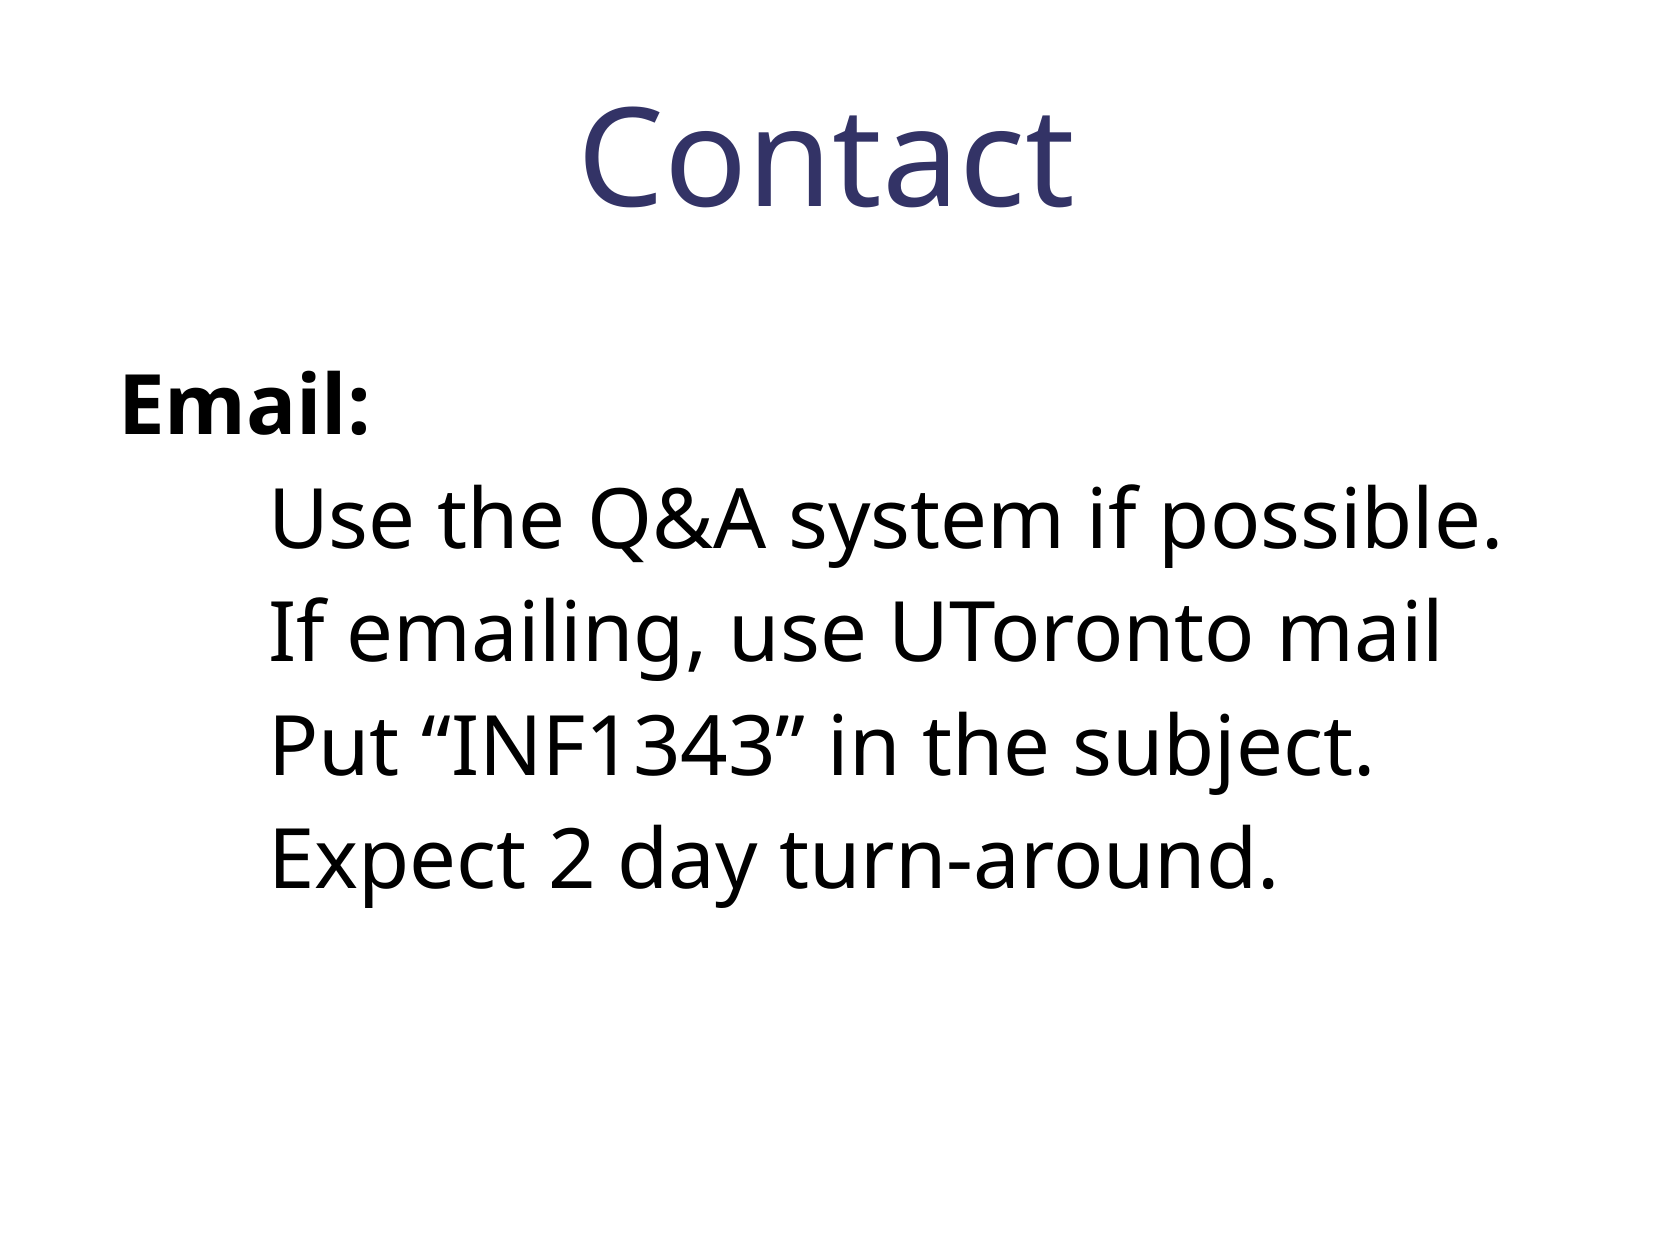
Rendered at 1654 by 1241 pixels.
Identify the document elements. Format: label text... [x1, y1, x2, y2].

title Contact [82, 49, 1571, 257]
text_box Email: Use the Q&A system if possible. If emailing, use UToronto mail Put “INF1343” in the subject. Expect 2 day turn-around. [118, 360, 1654, 899]
